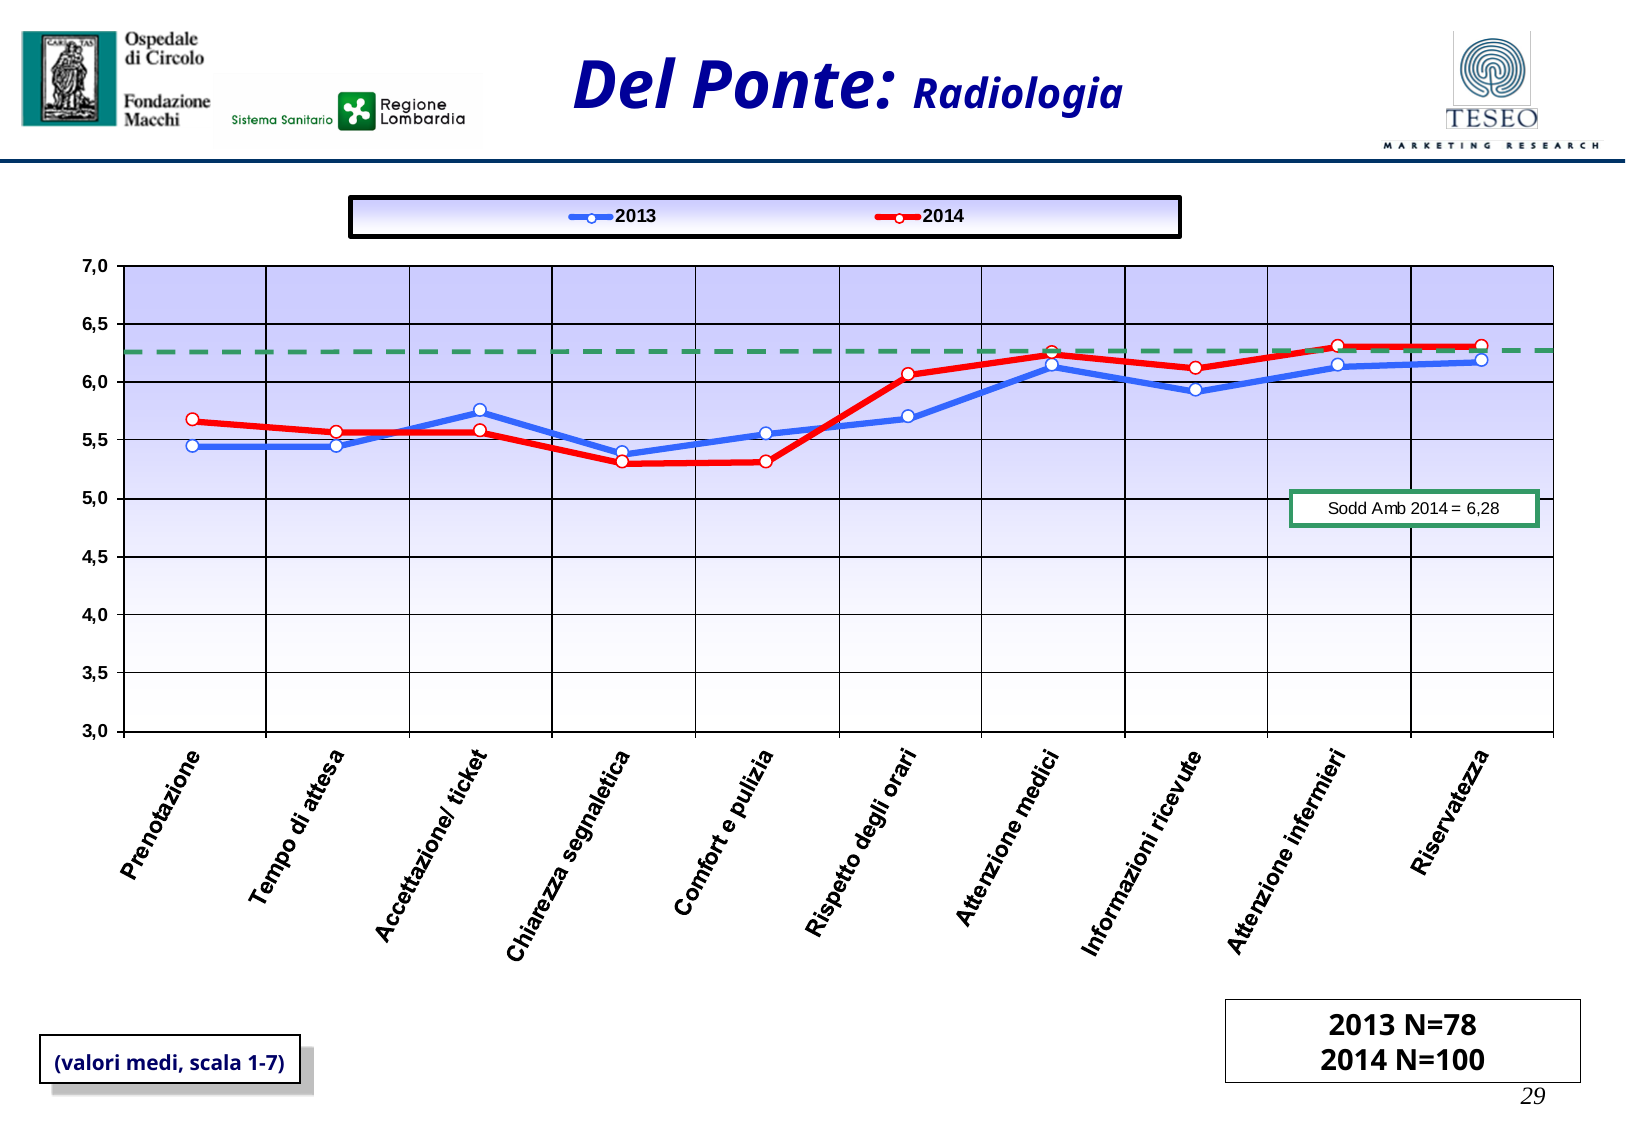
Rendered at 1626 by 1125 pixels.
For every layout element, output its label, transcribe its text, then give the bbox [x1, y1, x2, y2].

text_box Del Ponte: Radiologia [304, 18, 1392, 144]
picture [1381, 31, 1604, 149]
picture [21, 31, 483, 149]
picture [46, 184, 1564, 1125]
text_box 2013 N=78 2014 N=100 [1225, 999, 1581, 1083]
